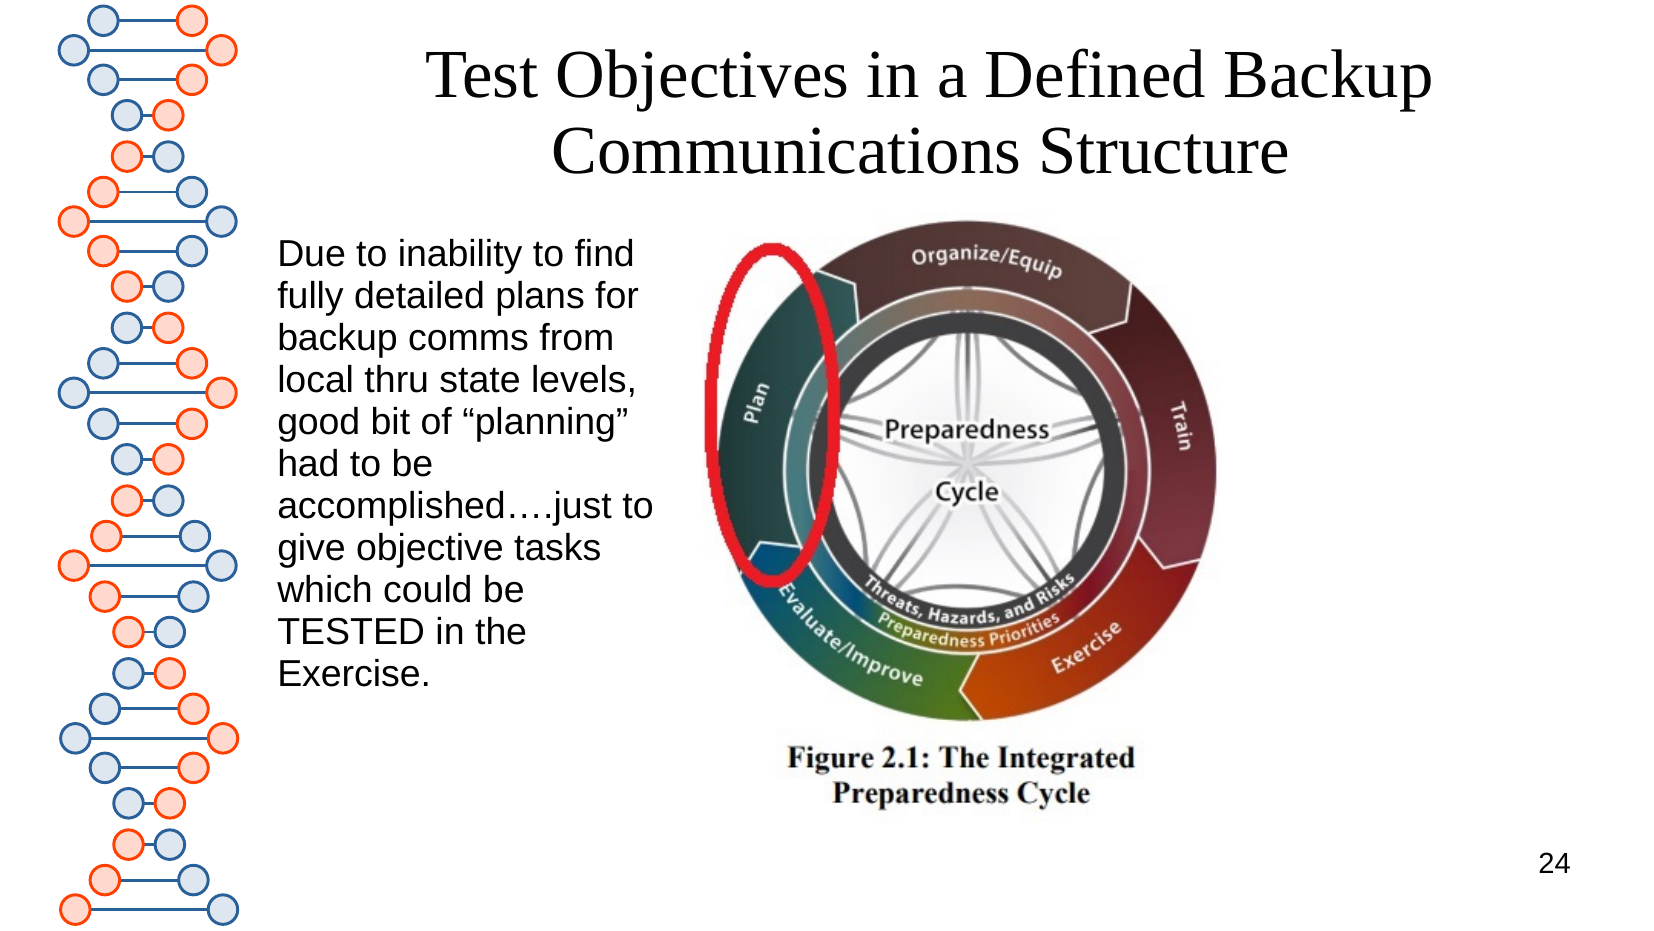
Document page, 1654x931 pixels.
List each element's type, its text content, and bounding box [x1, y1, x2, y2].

text_box Due to inability to find fully detailed plans for backup comms from local thru state levels, good bit of “planning” had to be accomplished….just to give objective tasks which could be TESTED in the Exercise. [262, 225, 676, 702]
title Test Objectives in a Defined Backup Communications Structure [265, 35, 1595, 189]
picture [702, 188, 1238, 823]
